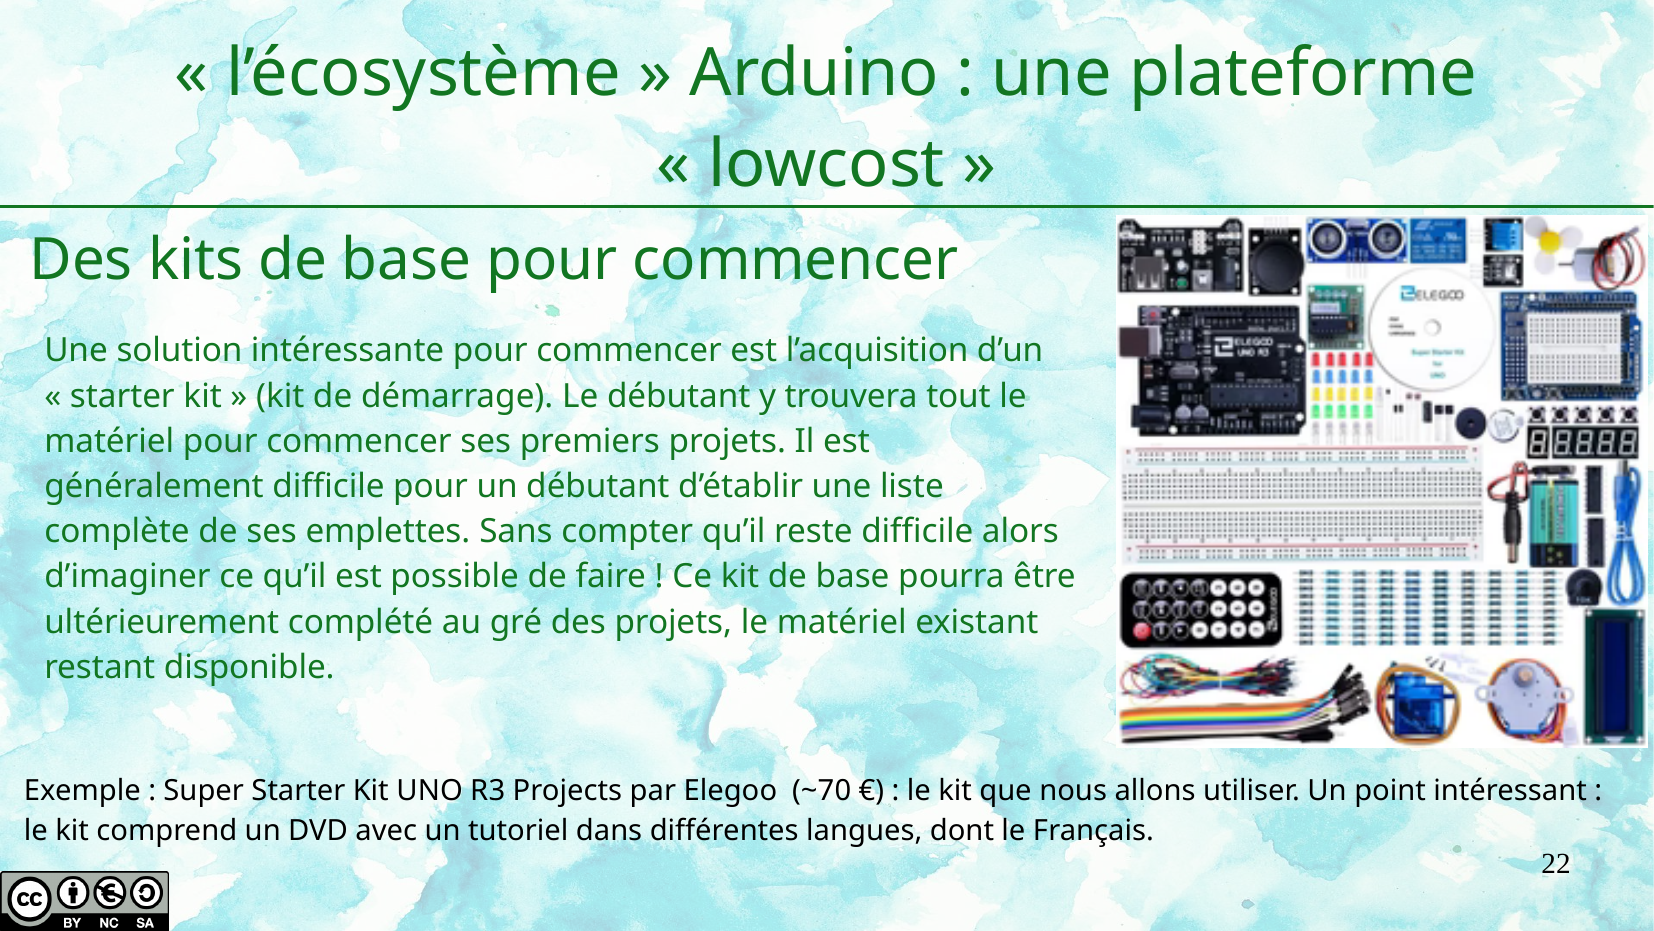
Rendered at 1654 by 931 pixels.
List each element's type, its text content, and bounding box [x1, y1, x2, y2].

text_box Une solution intéressante pour commencer est l’acquisition d’un « starter kit » (kit de démarrage). Le débutant y trouvera tout le matériel pour commencer ses premiers projets. Il est généralement difficile pour un débutant d’établir une liste complète de ses emplettes. Sans compter qu’il reste difficile alors d’imaginer ce qu’il est possible de faire ! Ce kit de base pourra être ultérieurement complété au gré des projets, le matériel existant restant disponible. [29, 318, 1093, 733]
text_box Exemple : Super Starter Kit UNO R3 Projects par Elegoo (~70 €) : le kit que nous allons utiliser. Un point intéressant : le kit comprend un DVD avec un tutoriel dans différentes langues, dont le Français. [9, 761, 1625, 857]
picture [0, 871, 169, 931]
list Des kits de base pour commencer [29, 217, 1063, 318]
title « l’écosystème » Arduino : une plateforme « lowcost » [82, 23, 1571, 206]
picture [1116, 215, 1648, 748]
